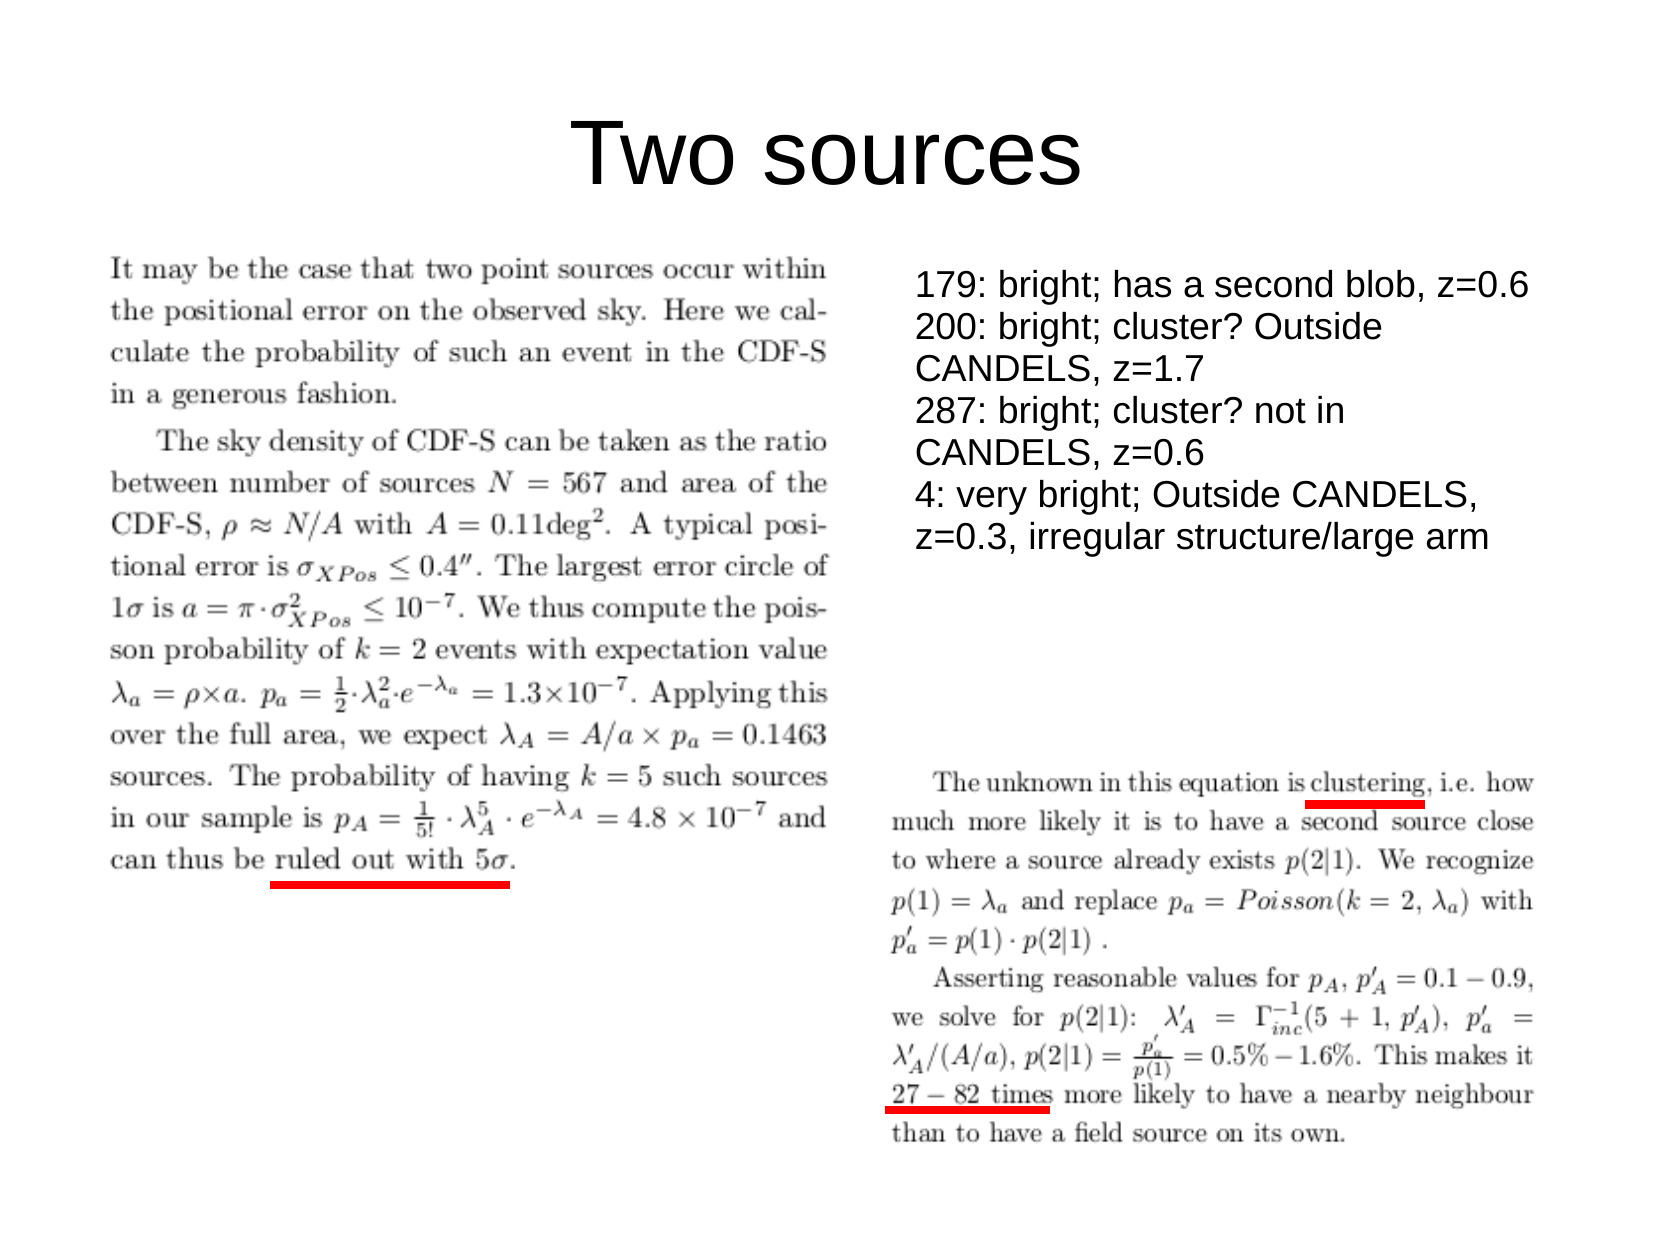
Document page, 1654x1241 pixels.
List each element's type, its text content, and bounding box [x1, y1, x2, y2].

picture [105, 245, 844, 886]
title Two sources [82, 49, 1571, 257]
picture [885, 764, 1561, 1156]
text_box 179: bright; has a second blob, z=0.6 200: bright; cluster? Outside CANDELS, z=1.7 287: bright; cluster? not in CANDELS, z=0.6 4: very bright; Outside CANDELS, z=0.3, irregular structure/large arm [900, 256, 1546, 566]
